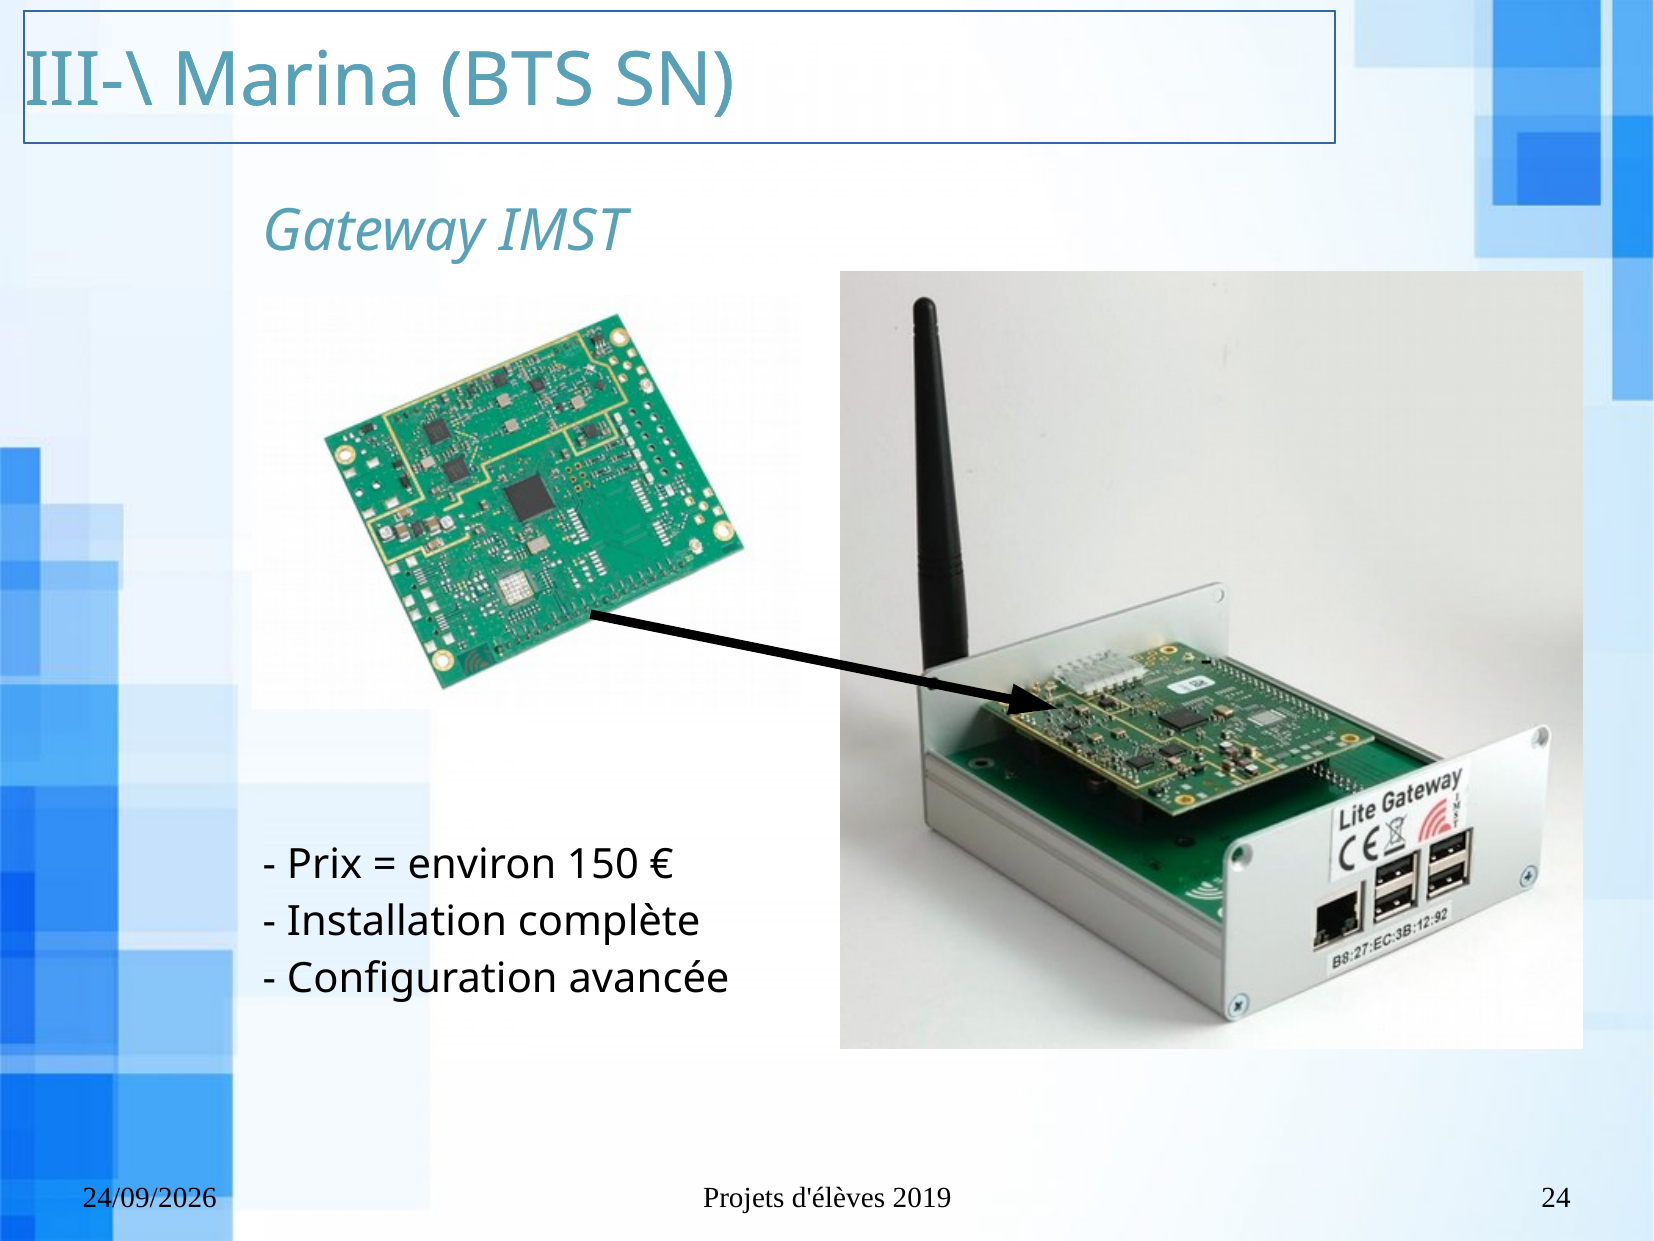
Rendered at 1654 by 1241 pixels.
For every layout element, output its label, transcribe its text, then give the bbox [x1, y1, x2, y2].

title III-\ Marina (BTS SN) [23, 10, 1335, 143]
text_box - Prix = environ 150 € - Installation complète - Configuration avancée [248, 826, 799, 1198]
picture [0, 0, 1654, 1241]
text_box Gateway IMST [248, 181, 799, 390]
